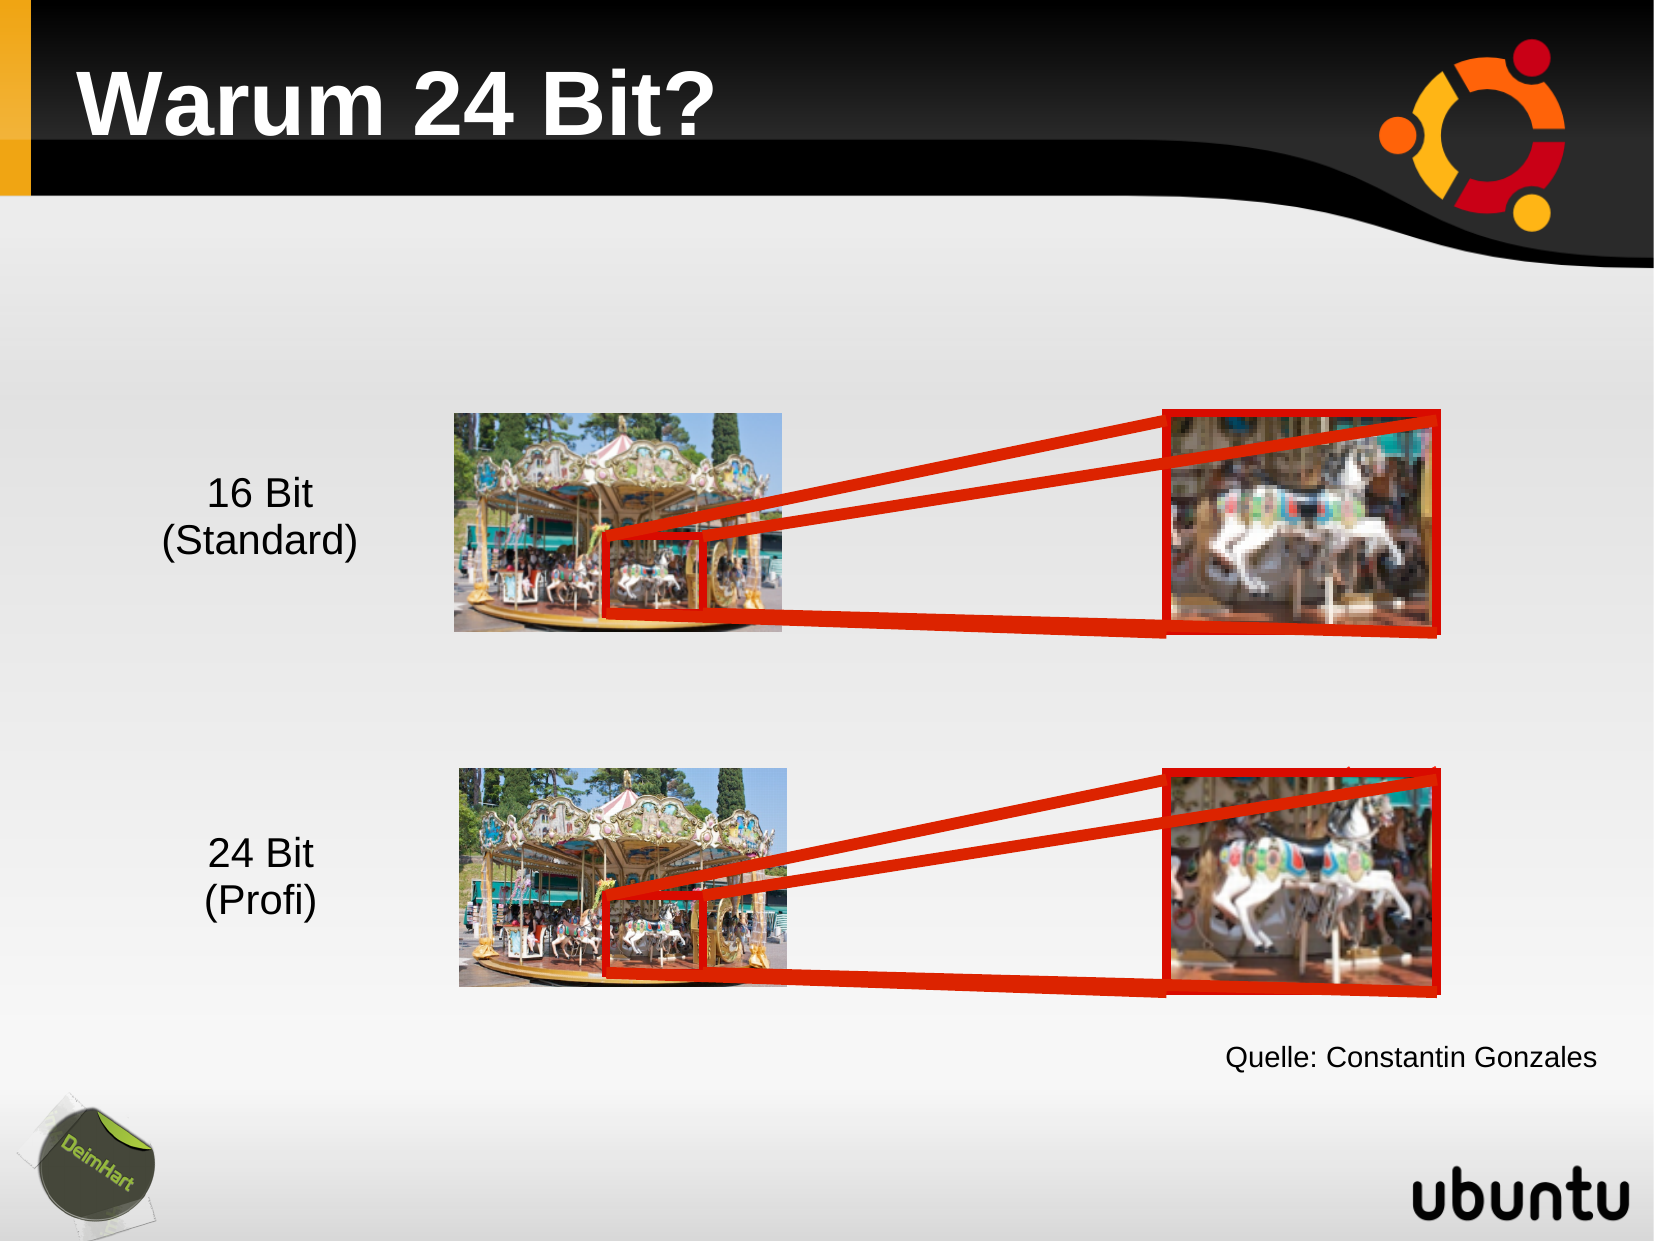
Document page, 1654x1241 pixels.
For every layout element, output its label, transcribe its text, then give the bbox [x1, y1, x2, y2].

title Warum 24 Bit? [76, 7, 1565, 200]
text_box 16 Bit (Standard) [147, 445, 373, 588]
picture [0, 0, 1654, 1241]
text_box Quelle: Constantin Gonzales [1210, 1033, 1625, 1085]
text_box 24 Bit (Profi) [161, 805, 361, 948]
